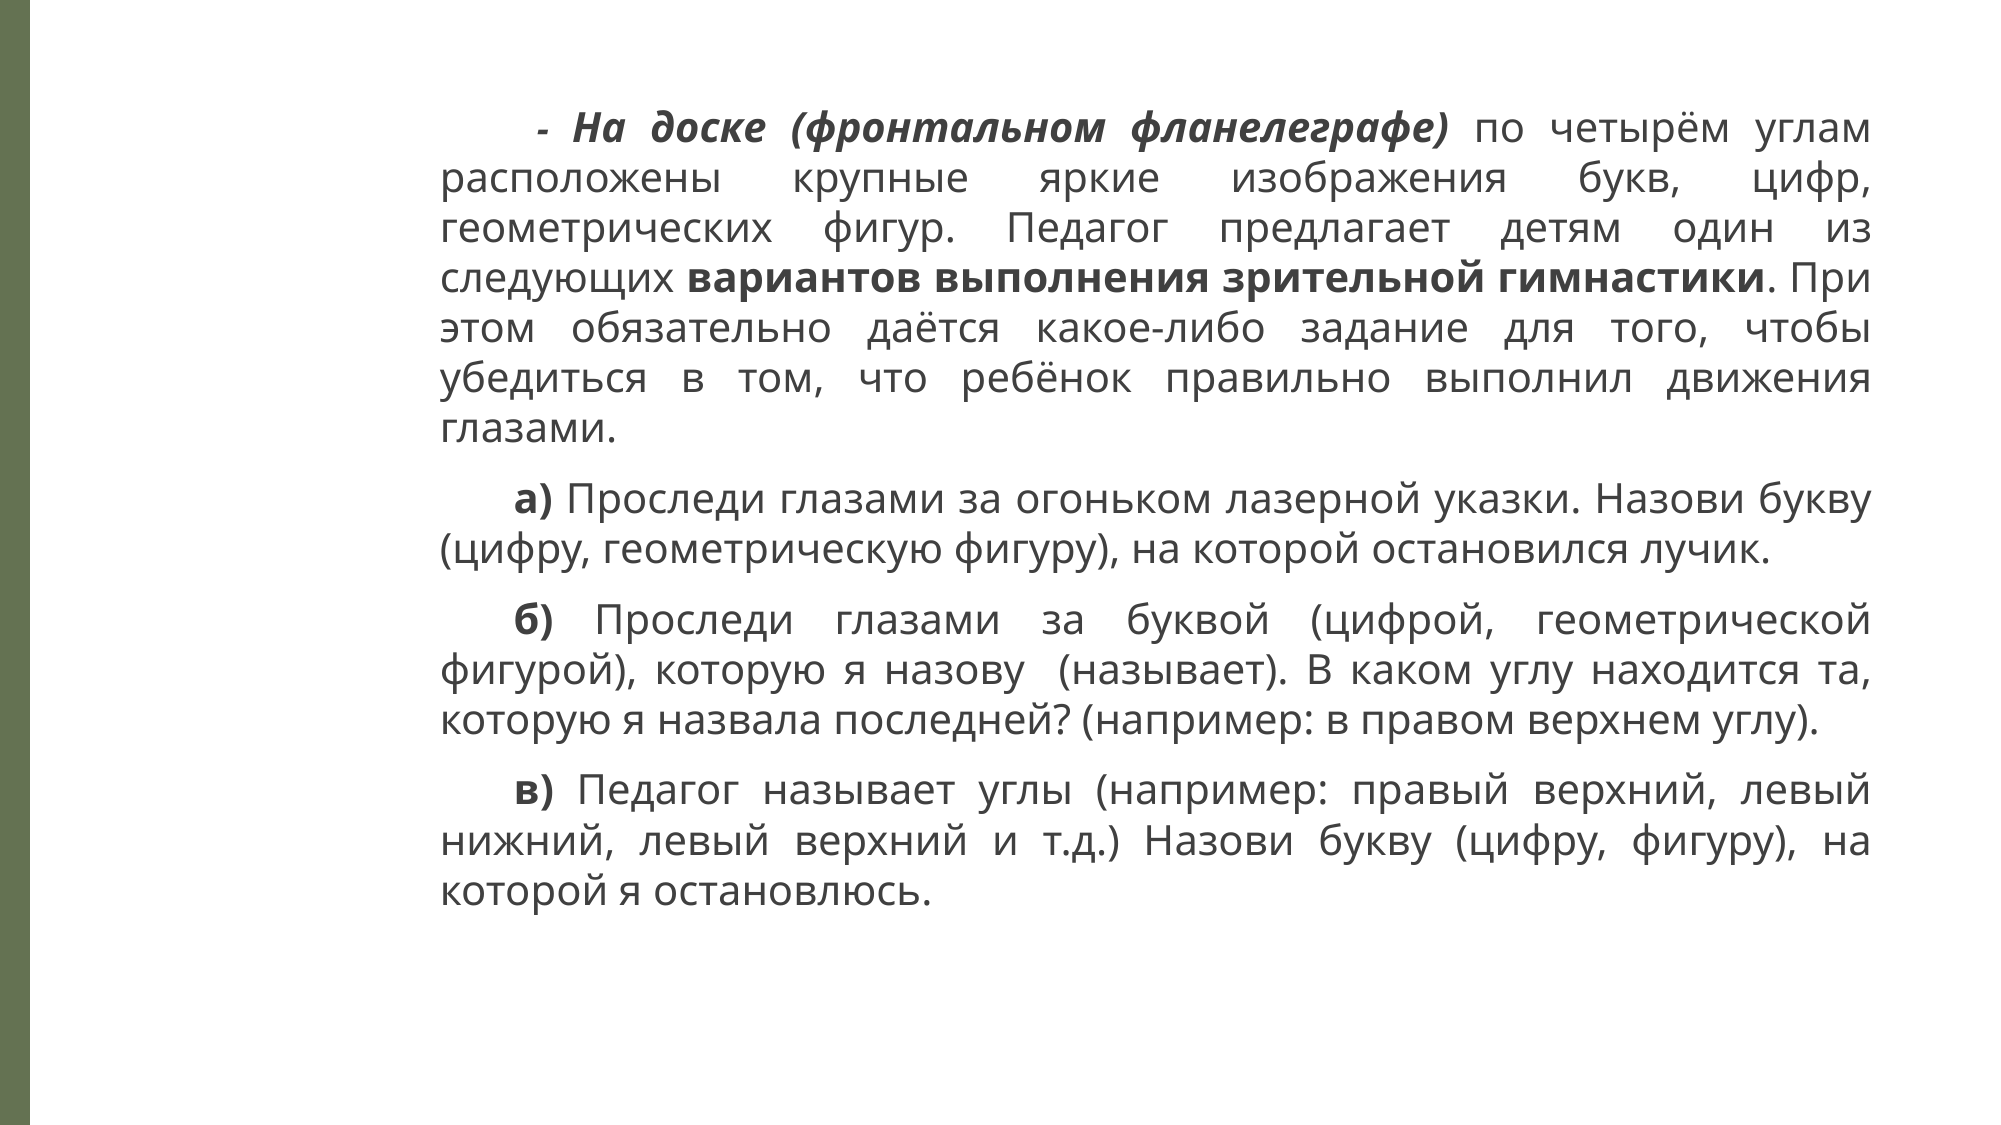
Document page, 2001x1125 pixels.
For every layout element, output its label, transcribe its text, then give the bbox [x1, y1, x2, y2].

list - На доске (фронтальном фланелеграфе) по четырём углам расположены крупные яркие изображения букв, цифр, геометрических фигур. Педагог предлагает детям один из следующих вариантов выполнения зрительной гимнастики. При этом обязательно даётся какое-либо задание для того, чтобы убедиться в том, что ребёнок правильно выполнил движения глазами. а) Проследи глазами за огоньком лазерной указки. Назови букву (цифру, геометрическую фигуру), на которой остановился лучик. б) Проследи глазами за буквой (цифрой, геометрической фигурой), которую я назову (называет). В каком углу находится та, которую я назвала последней? (например: в правом верхнем углу). в) Педагог называет углы (например: правый верхний, левый нижний, левый верхний и т.д.) Назови букву (цифру, фигуру), на которой я остановлюсь. [424, 85, 1888, 942]
